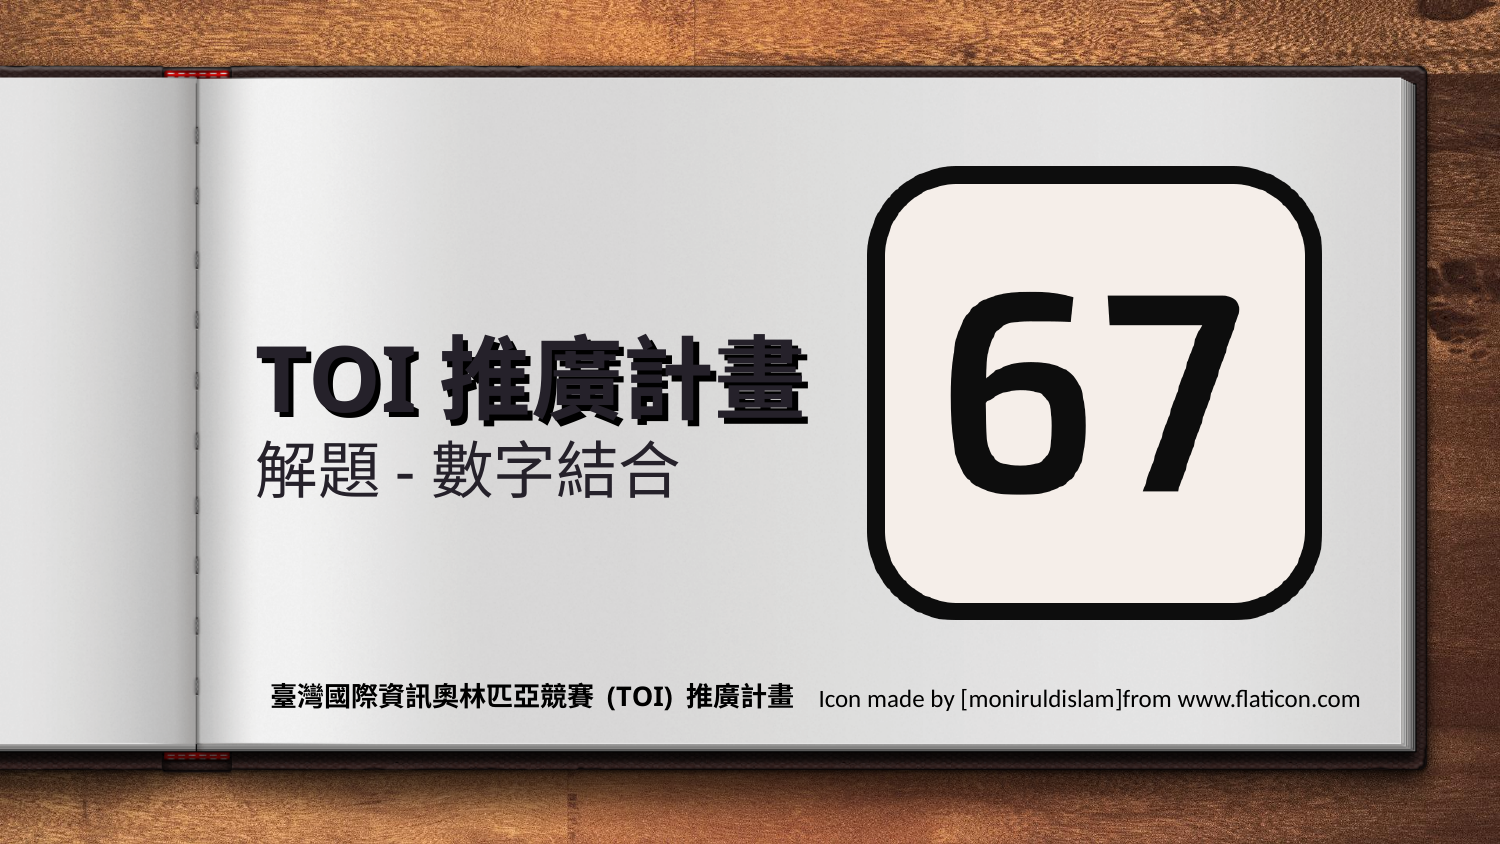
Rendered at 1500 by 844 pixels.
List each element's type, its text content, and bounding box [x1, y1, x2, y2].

title TOI推廣計畫 解題-數字結合 [240, 262, 867, 565]
picture [867, 166, 1322, 620]
text_box Icon made by [moniruldislam]from www.flaticon.com [804, 675, 1385, 720]
